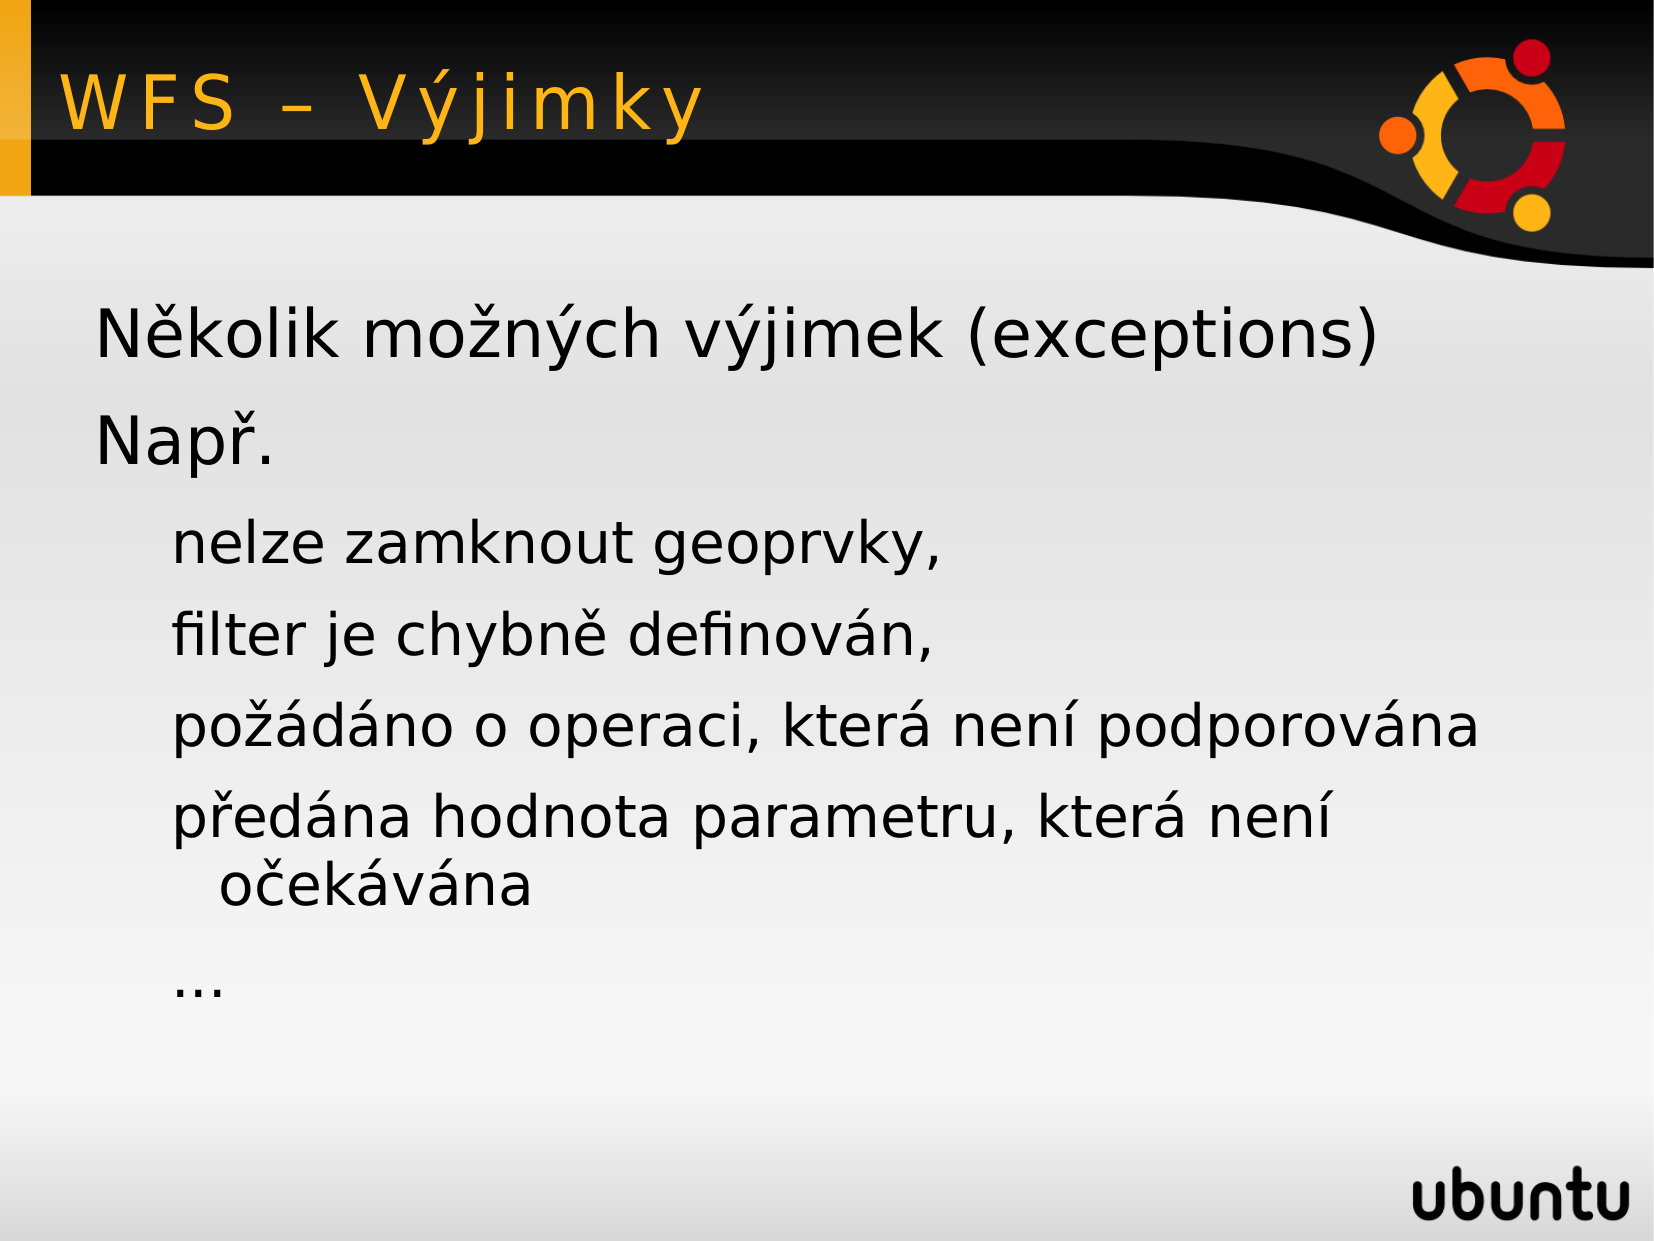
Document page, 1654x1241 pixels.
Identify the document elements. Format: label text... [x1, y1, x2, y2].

title WFS – Výjimky [59, 29, 1270, 178]
picture [0, 0, 1654, 1241]
list Několik možných výjimek (exceptions) Např. nelze zamknout geoprvky, filter je chybně definován, požádáno o operaci, která není podporována předána hodnota parametru, která není očekávána ... [76, 295, 1565, 1114]
